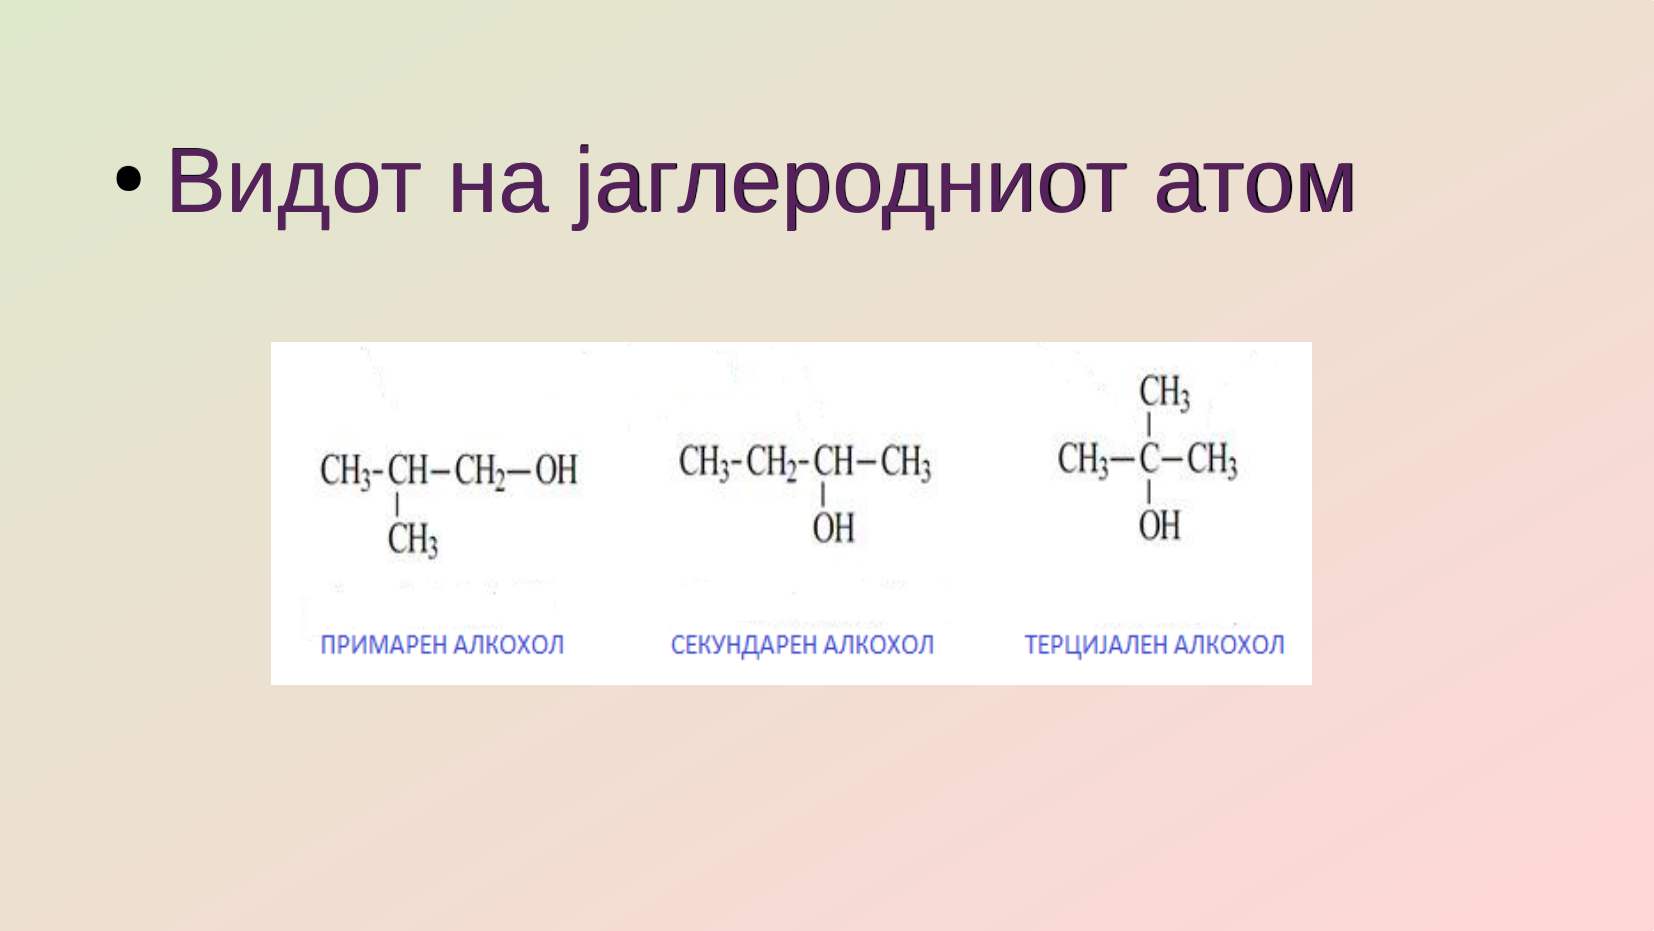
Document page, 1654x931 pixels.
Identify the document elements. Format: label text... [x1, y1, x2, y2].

picture [271, 342, 1312, 686]
list Видот на јаглеродниот атом [94, 129, 1583, 670]
